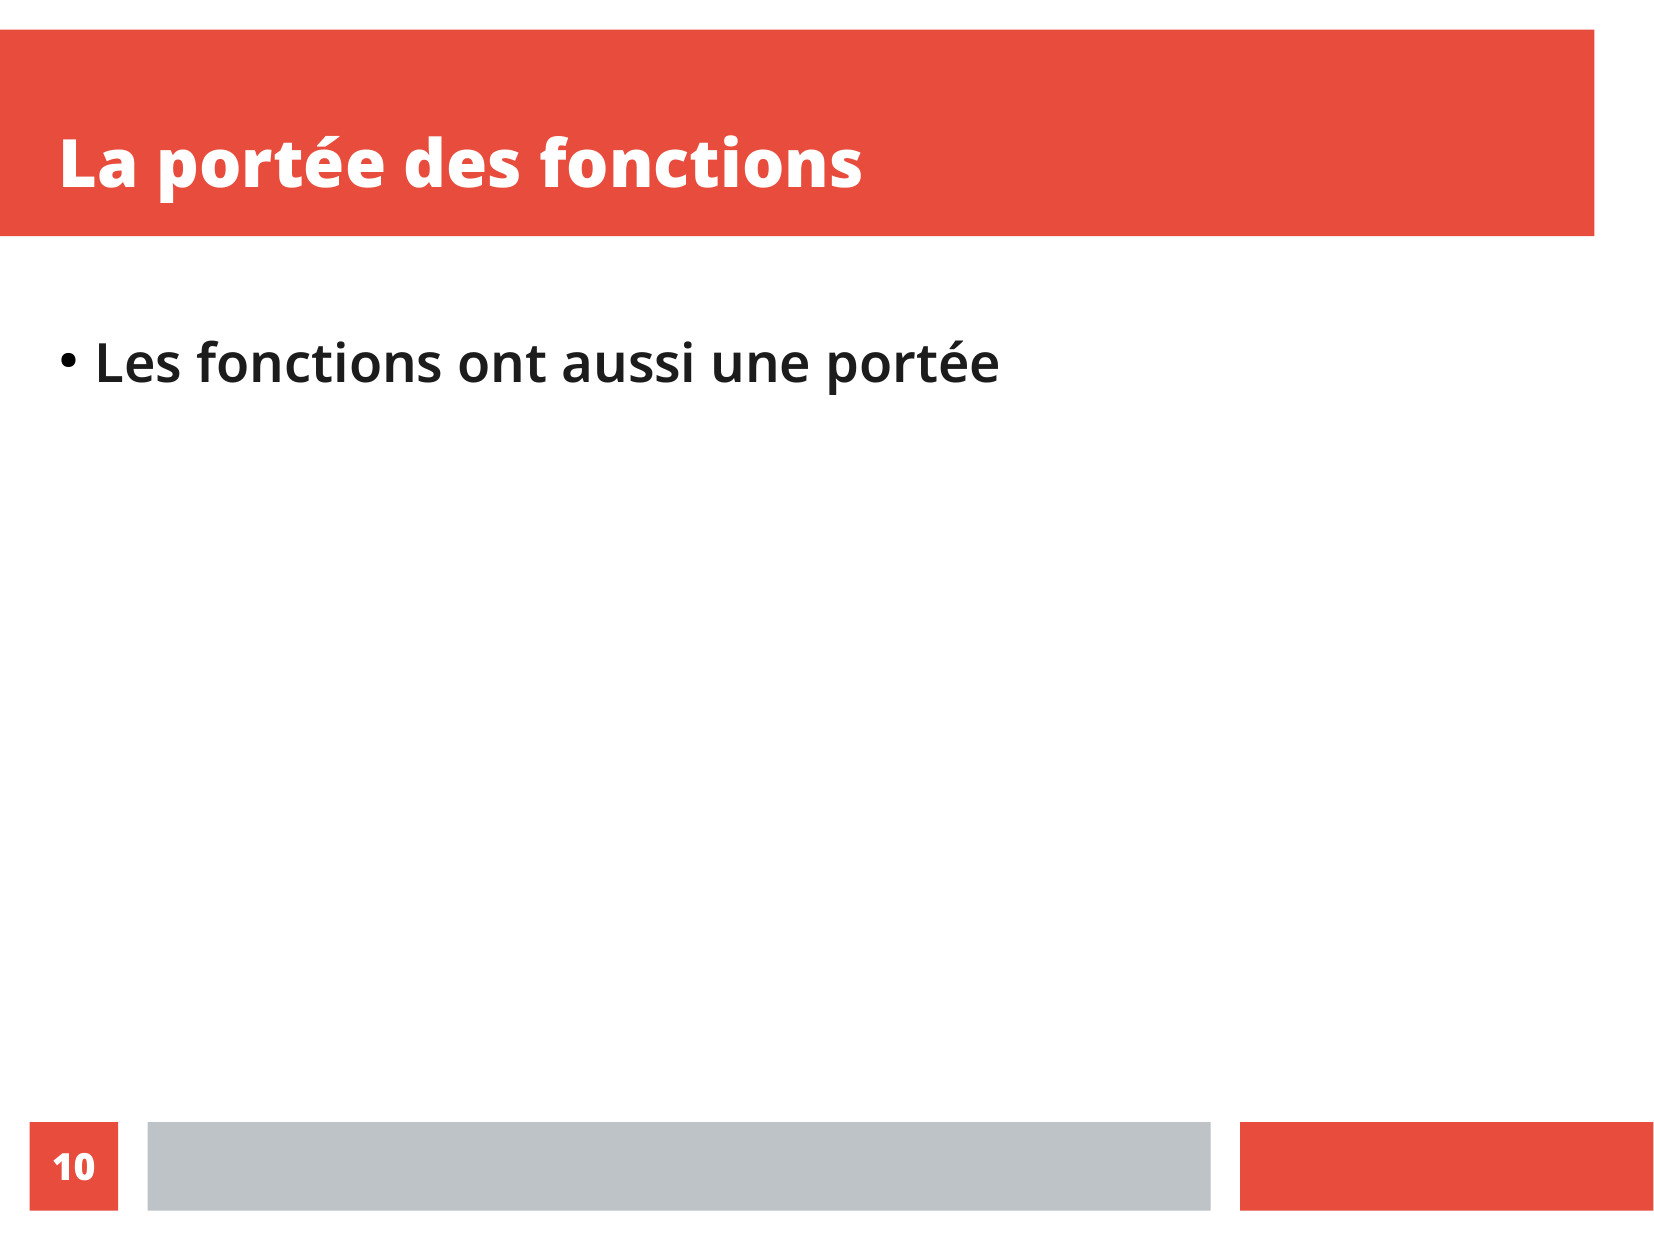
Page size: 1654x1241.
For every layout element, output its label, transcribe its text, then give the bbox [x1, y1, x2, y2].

list Les fonctions ont aussi une portée [59, 324, 1565, 1093]
title La portée des fonctions [59, 59, 1595, 207]
